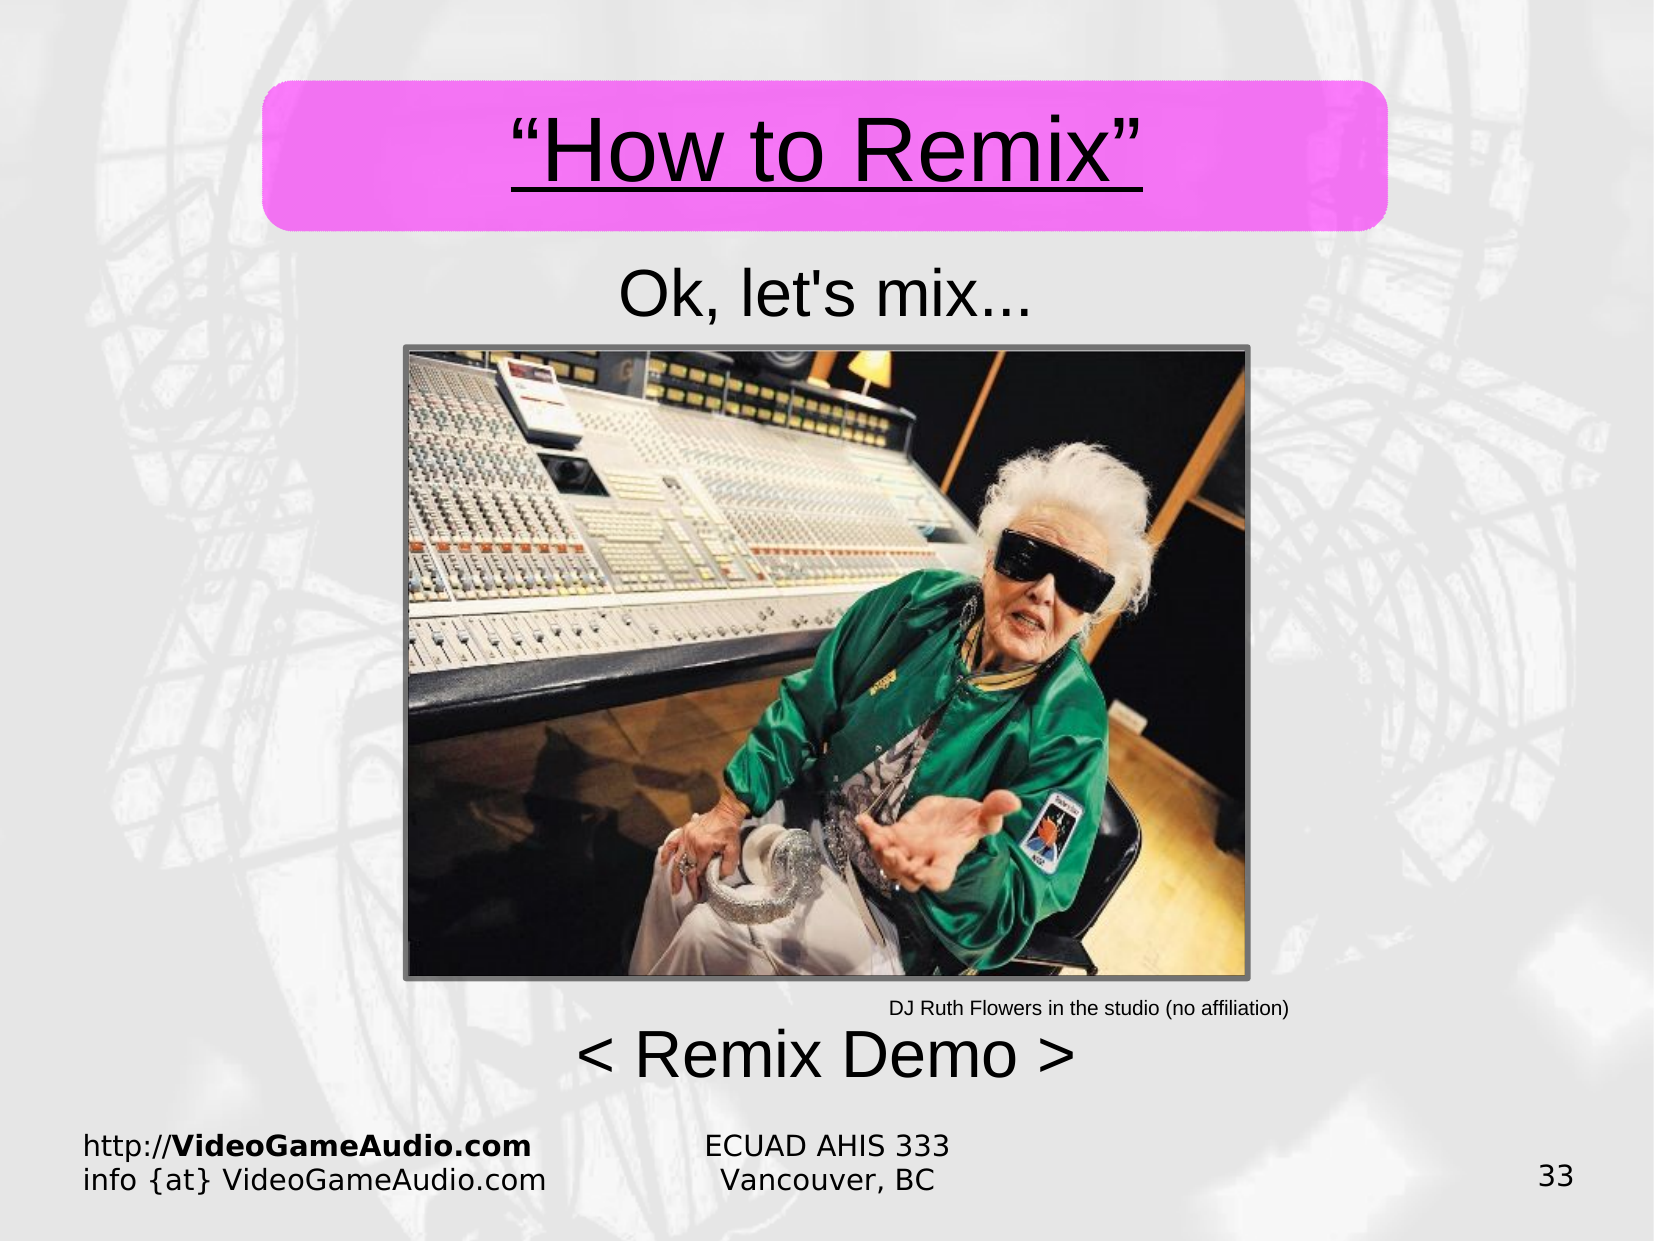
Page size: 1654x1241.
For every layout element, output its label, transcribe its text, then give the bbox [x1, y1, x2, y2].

picture [0, 0, 1654, 1241]
text_box Ok, let's mix... < Remix Demo > [470, 253, 1183, 344]
title “How to Remix” [82, 49, 1571, 257]
